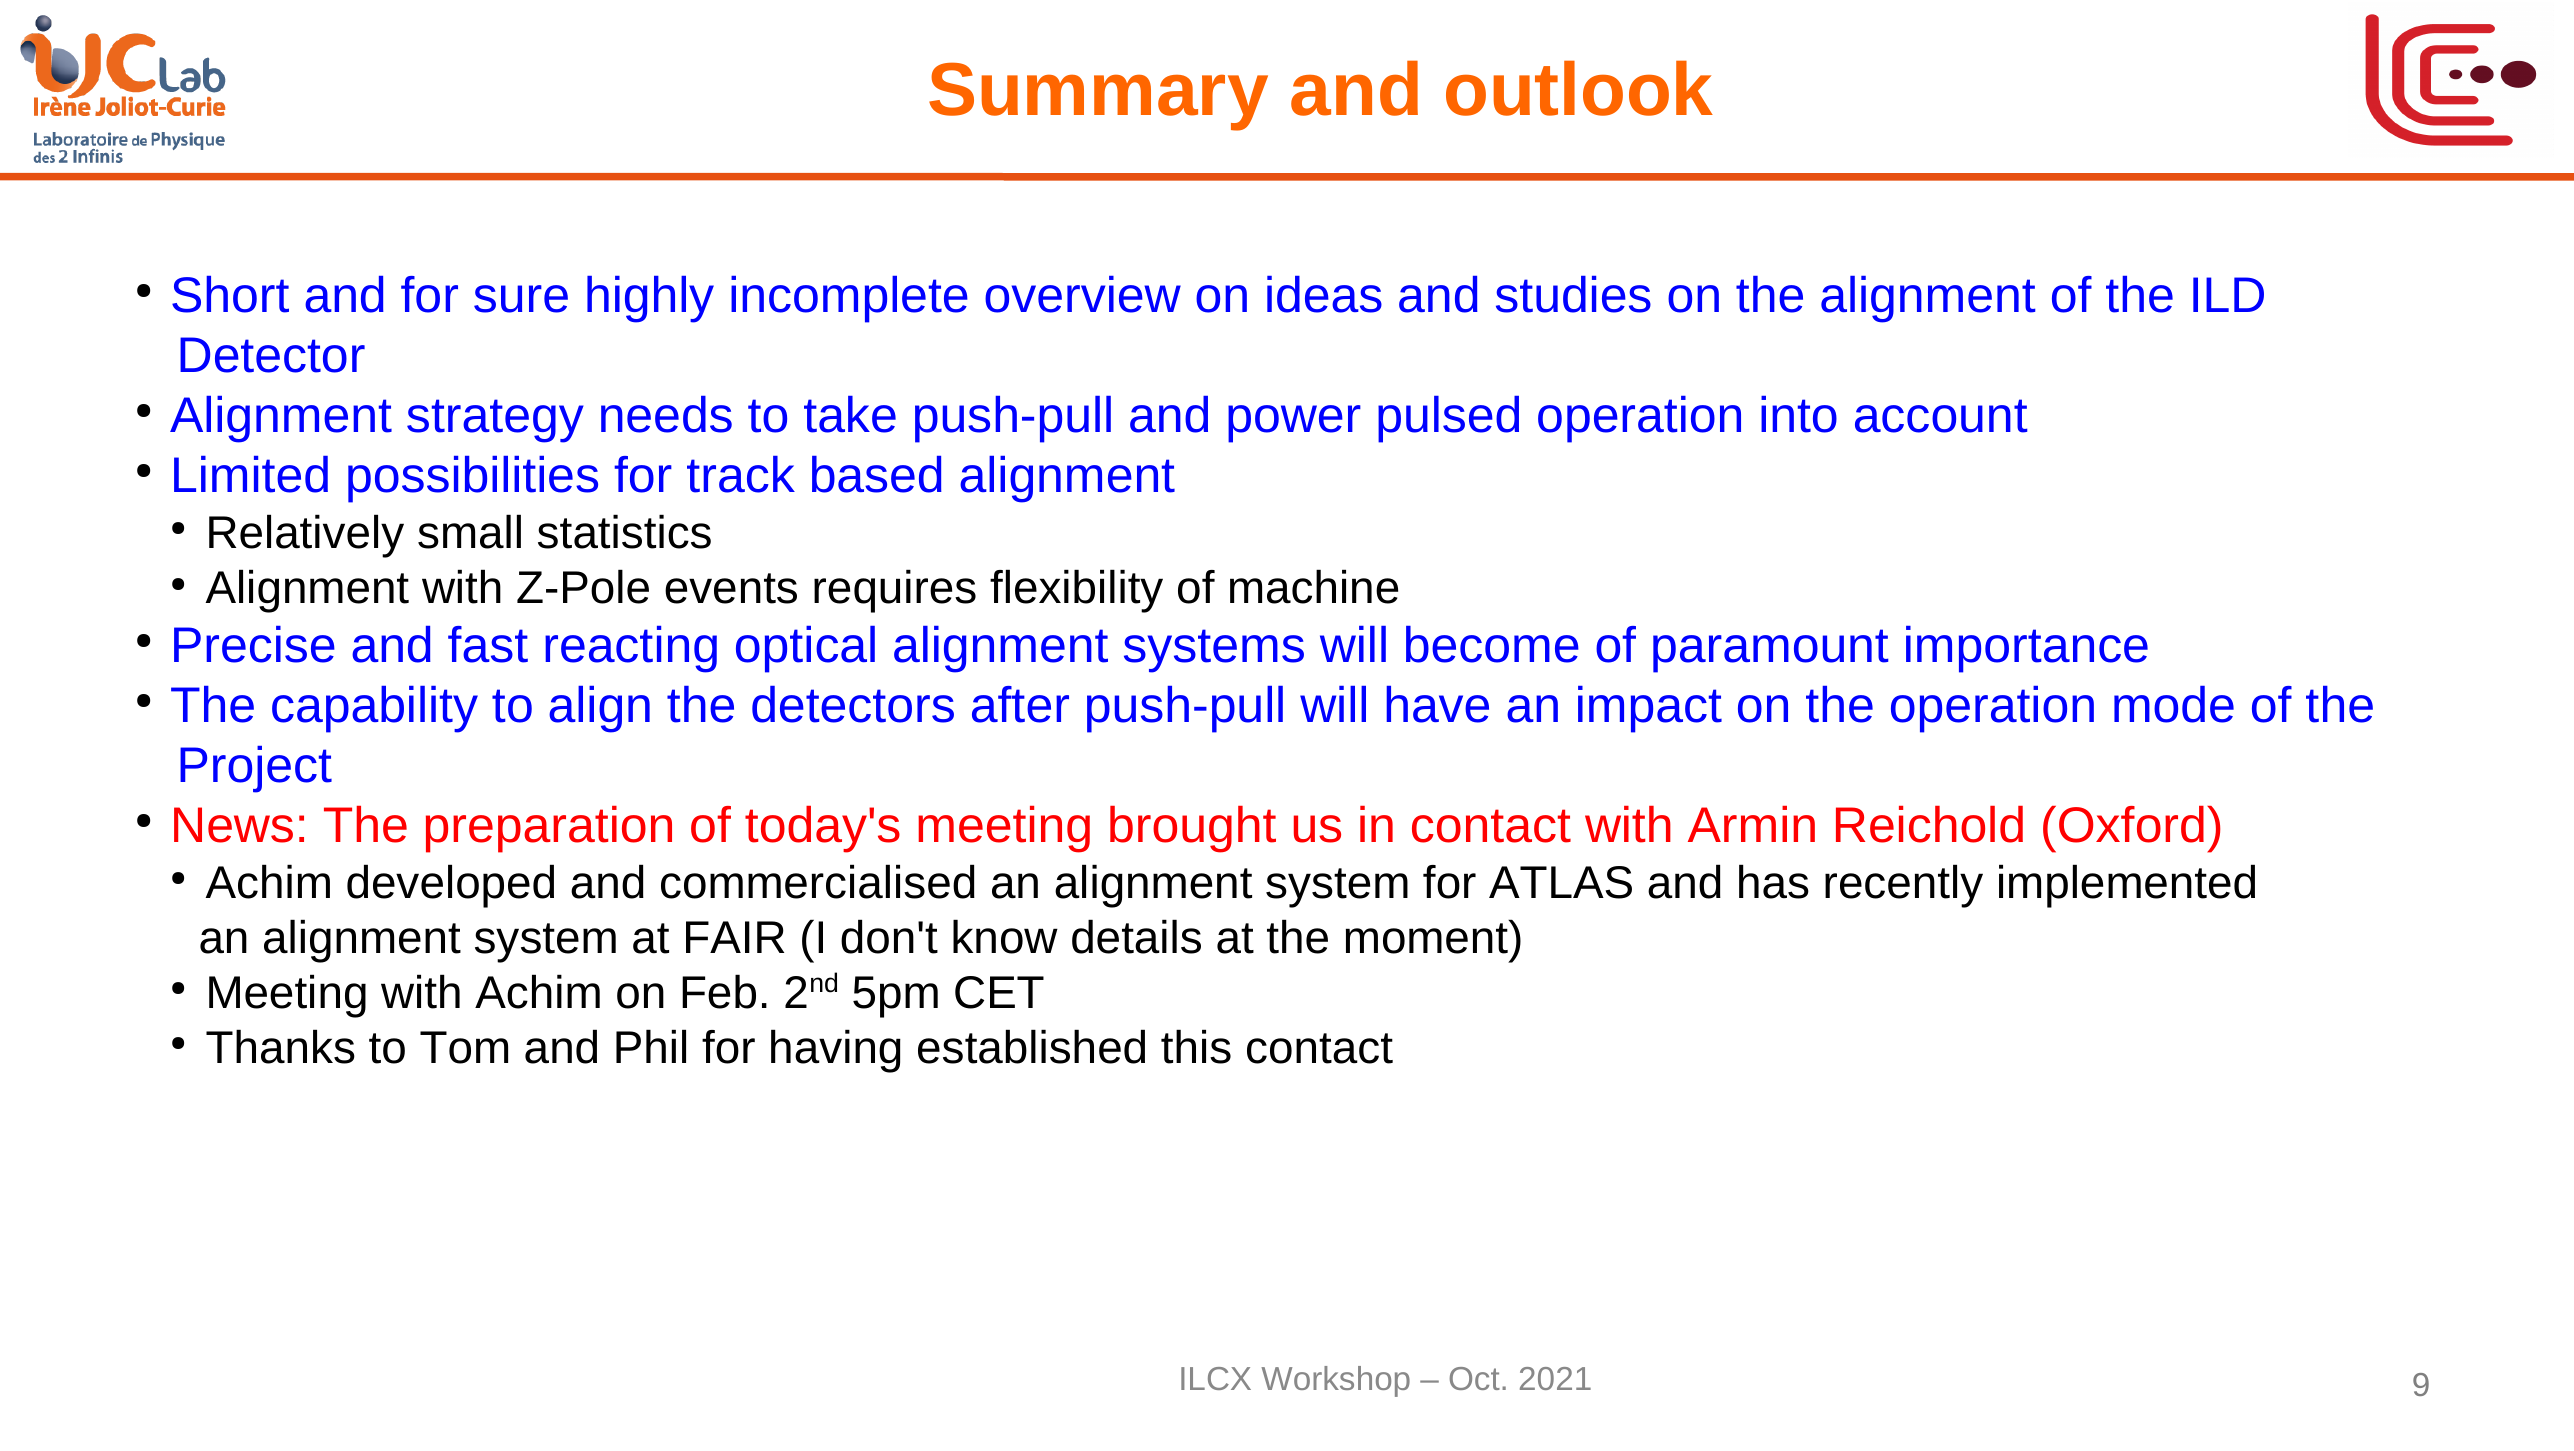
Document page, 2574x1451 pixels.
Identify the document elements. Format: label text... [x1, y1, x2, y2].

picture [2348, 2, 2554, 158]
title Summary and outlook [226, 9, 2415, 162]
picture [4, 0, 241, 178]
text_box Short and for sure highly incomplete overview on ideas and studies on the alignment of the ILD Detector Alignment strategy needs to take push-pull and power pulsed operation into account Limited possibilities for track based alignment Relatively small statistics Alignment with Z-Pole events requires flexibility of machine Precise and fast reacting optical alignment systems will become of paramount importance The capability to align the detectors after push-pull will have an impact on the operation mode of the Project News: The preparation of today's meeting brought us in contact with Armin Reichold (Oxford) Achim developed and commercialised an alignment system for ATLAS and has recently implemented an alignment system at FAIR (I don't know details at the moment) Meeting with Achim on Feb. 2nd 5pm CET Thanks to Tom and Phil for having established this contact [120, 255, 2393, 1080]
